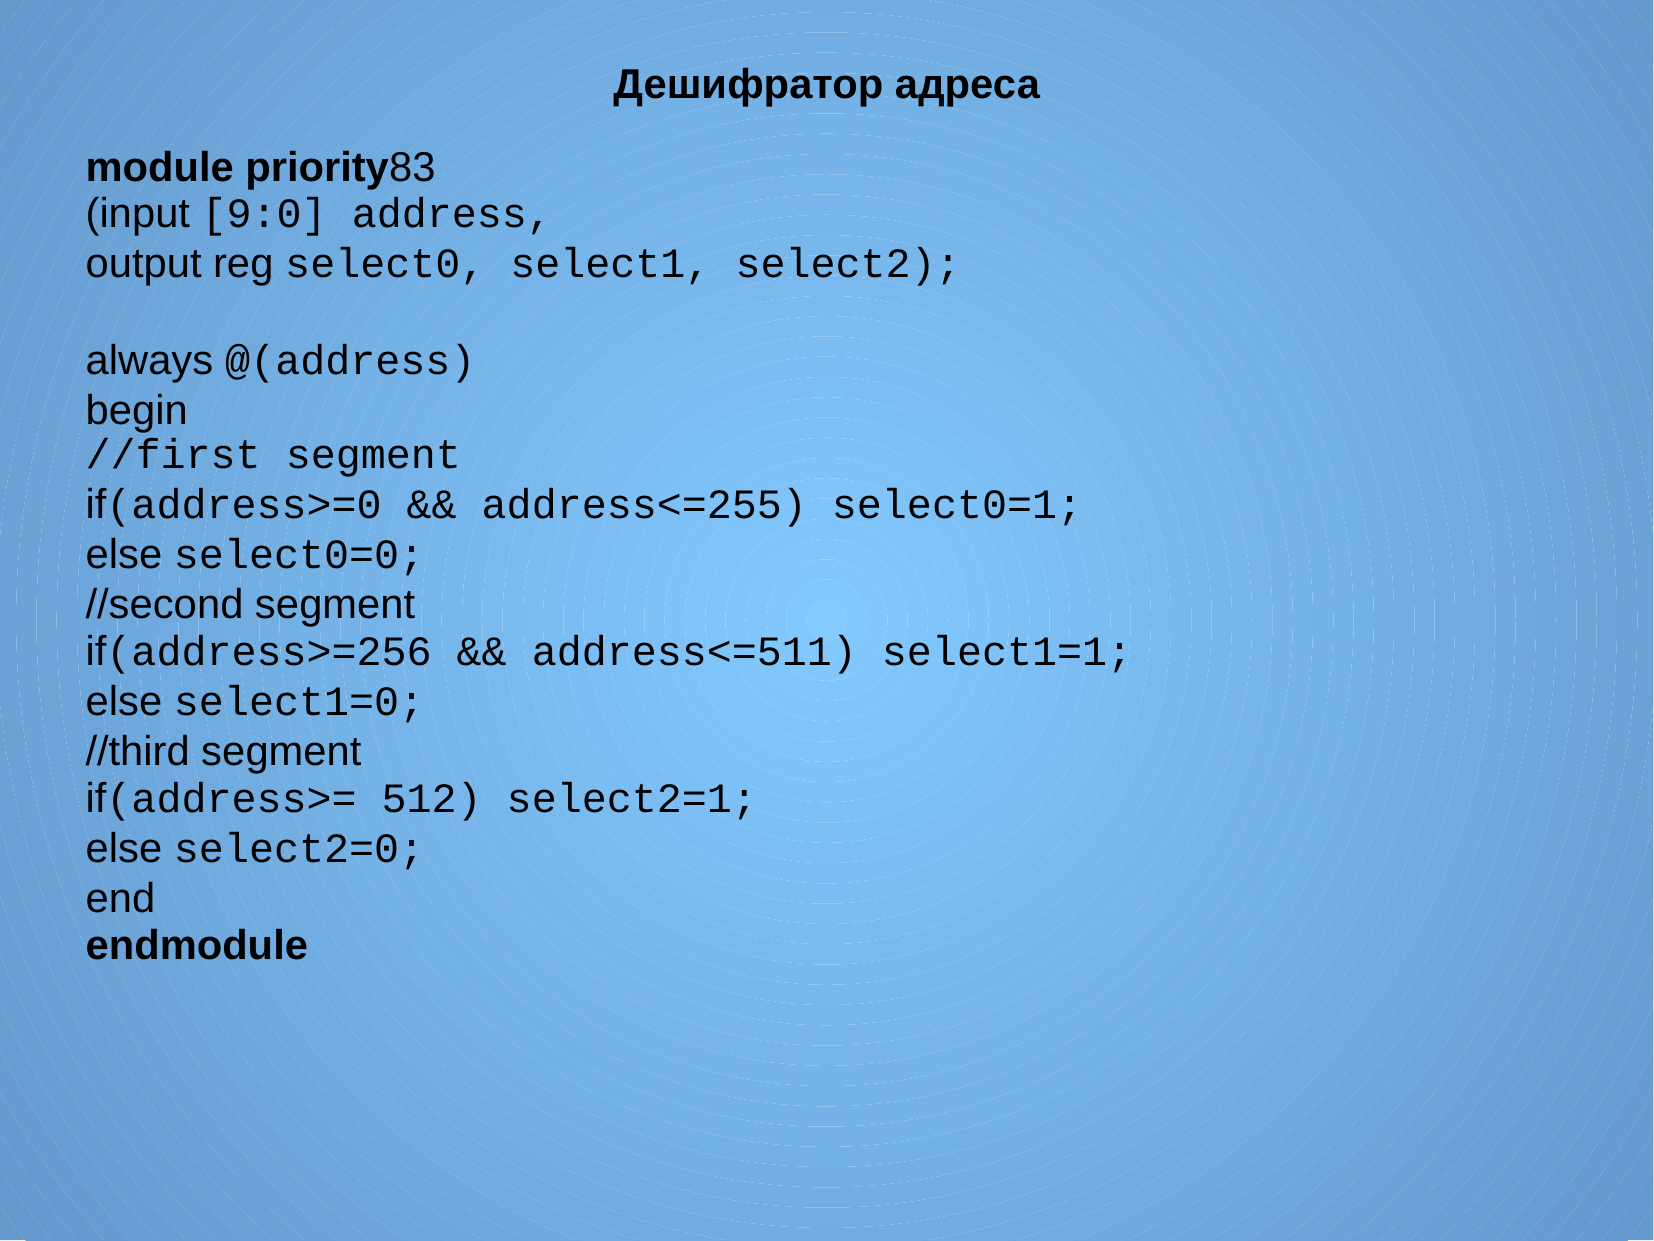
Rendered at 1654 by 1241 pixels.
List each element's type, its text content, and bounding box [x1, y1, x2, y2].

text_box Дешифратор адреса [598, 53, 1055, 115]
text_box module priority83 (input [9:0] address, output reg select0, select1, select2); always @(address) begin //first segment if(address>=0 && address<=255) select0=1; else select0=0; //second segment if(address>=256 && address<=511) select1=1; else select1=0; //third segment if(address>= 512) select2=1; else select2=0; end endmodule [70, 135, 1583, 1069]
